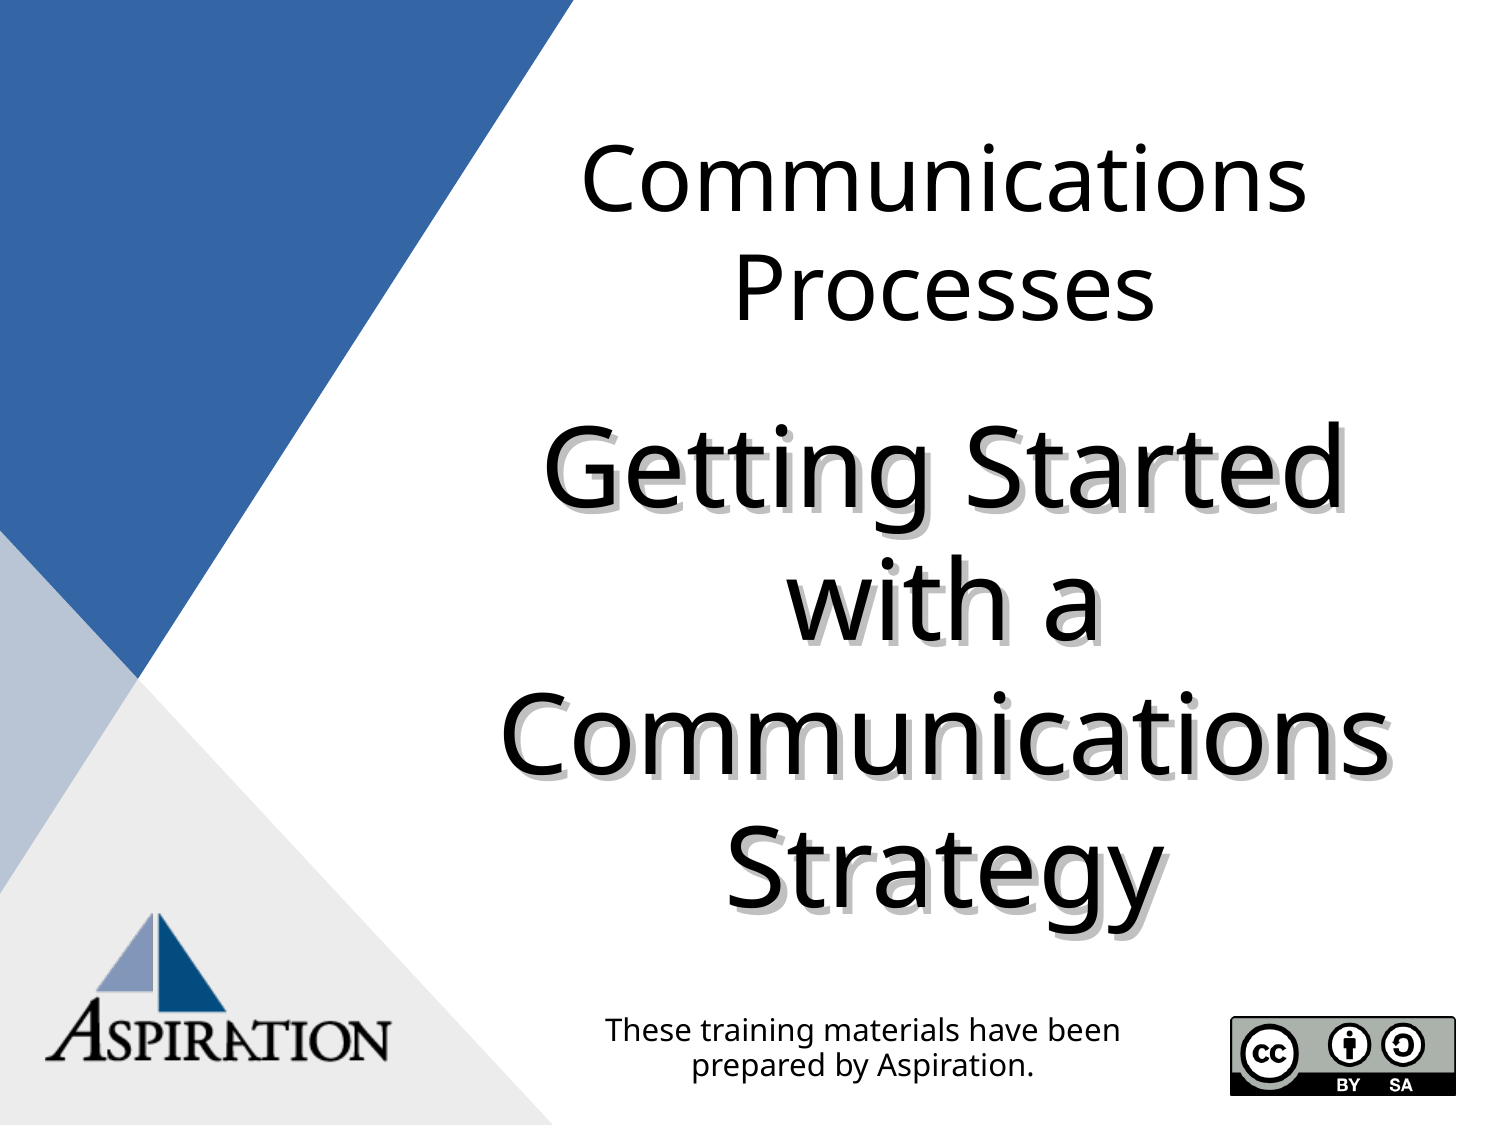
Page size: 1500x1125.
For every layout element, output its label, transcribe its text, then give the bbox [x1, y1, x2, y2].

list Getting Started with a Communications Strategy [465, 399, 1425, 935]
text_box These training materials have been prepared by Aspiration. [497, 1005, 1173, 1092]
picture [1230, 1016, 1456, 1096]
picture [45, 913, 394, 1081]
title Communications Processes [465, 124, 1425, 343]
